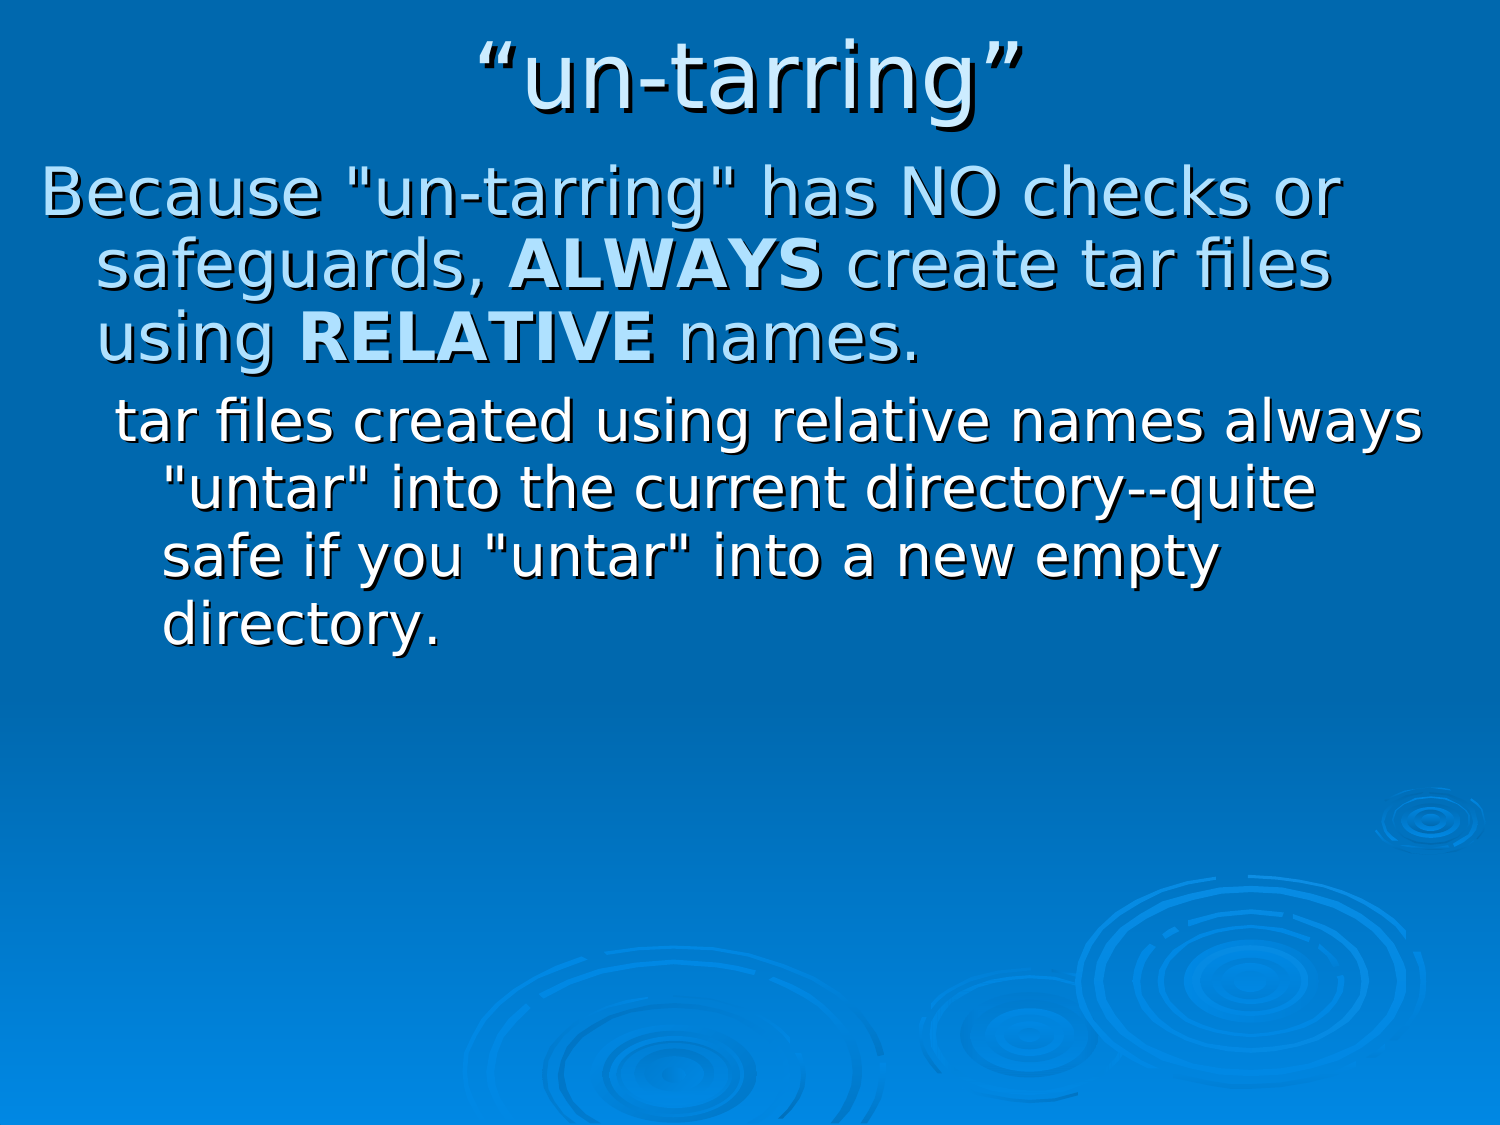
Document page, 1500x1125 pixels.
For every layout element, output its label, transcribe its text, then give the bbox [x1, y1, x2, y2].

title “un-tarring” [75, 17, 1426, 141]
list Because "un-tarring" has NO checks or safeguards, ALWAYS create tar files using RELATIVE names. tar files created using relative names always "untar" into the current directory--quite safe if you "untar" into a new empty directory. [24, 149, 1463, 1076]
